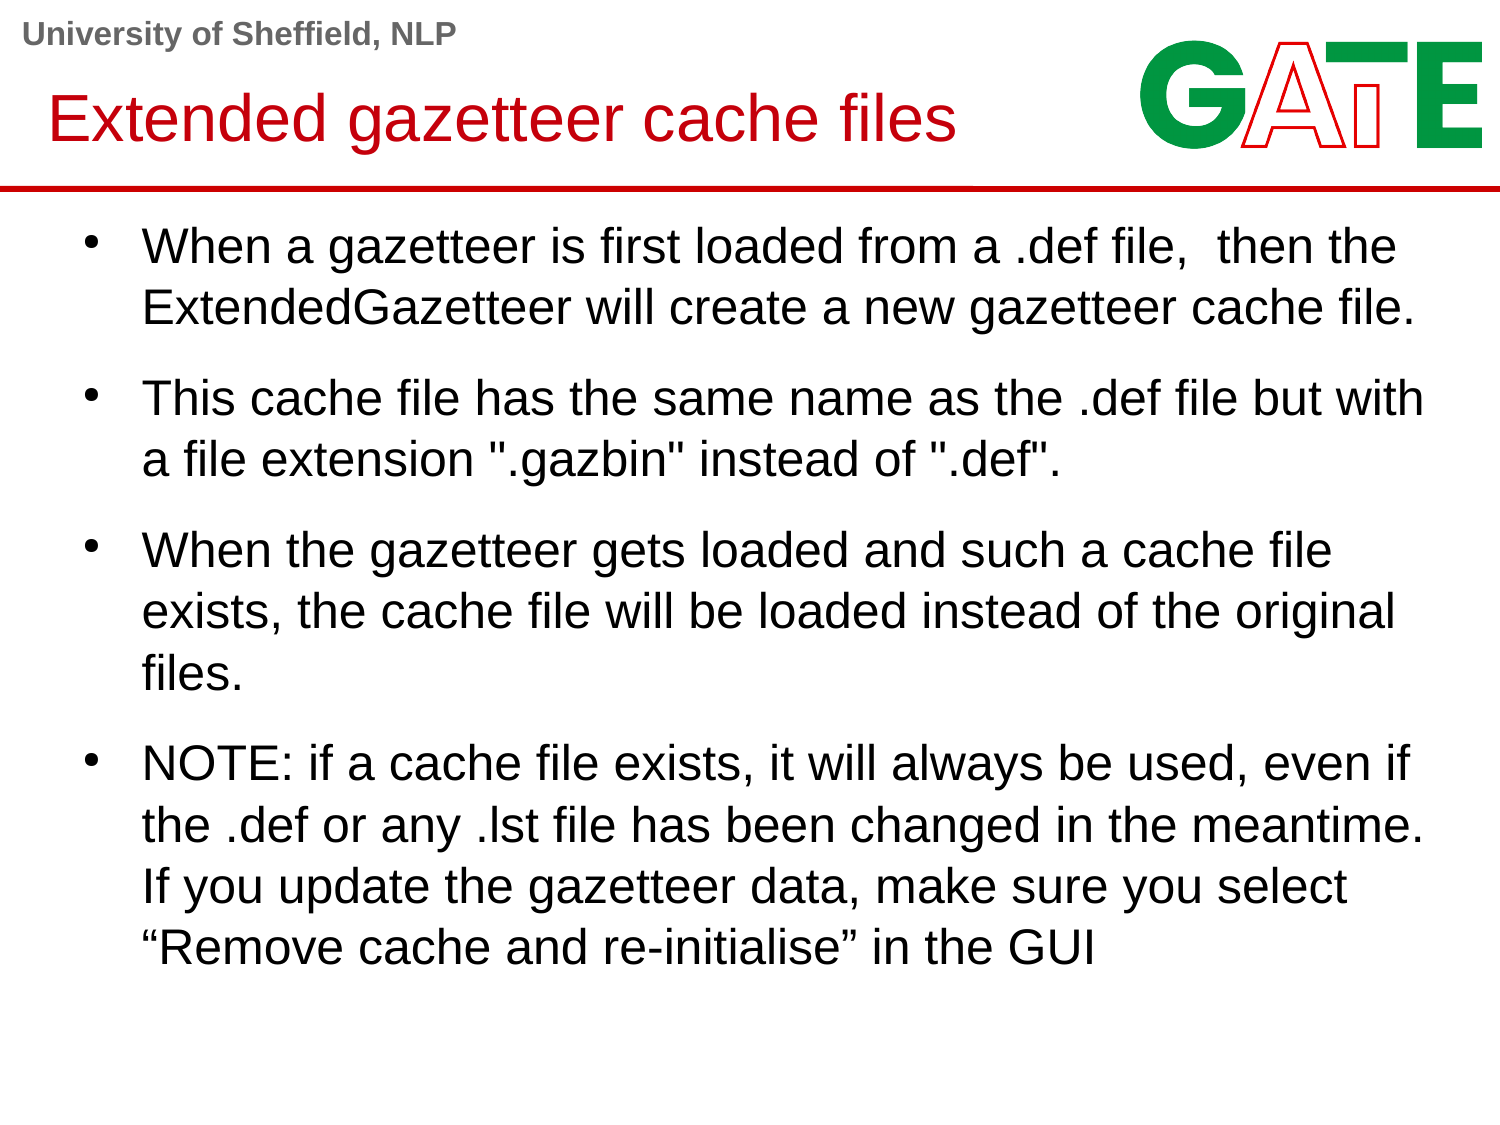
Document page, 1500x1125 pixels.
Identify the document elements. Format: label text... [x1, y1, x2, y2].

picture [1133, 23, 1489, 166]
list When a gazetteer is first loaded from a .def file, then the ExtendedGazetteer will create a new gazetteer cache file. This cache file has the same name as the .def file but with a file extension ".gazbin" instead of ".def". When the gazetteer gets loaded and such a cache file exists, the cache file will be loaded instead of the original files. NOTE: if a cache file exists, it will always be used, even if the .def or any .lst file has been changed in the meantime. If you update the gazetteer data, make sure you select “Remove cache and re-initialise” in the GUI [82, 212, 1465, 1063]
title Extended gazetteer cache files [47, 59, 1241, 180]
